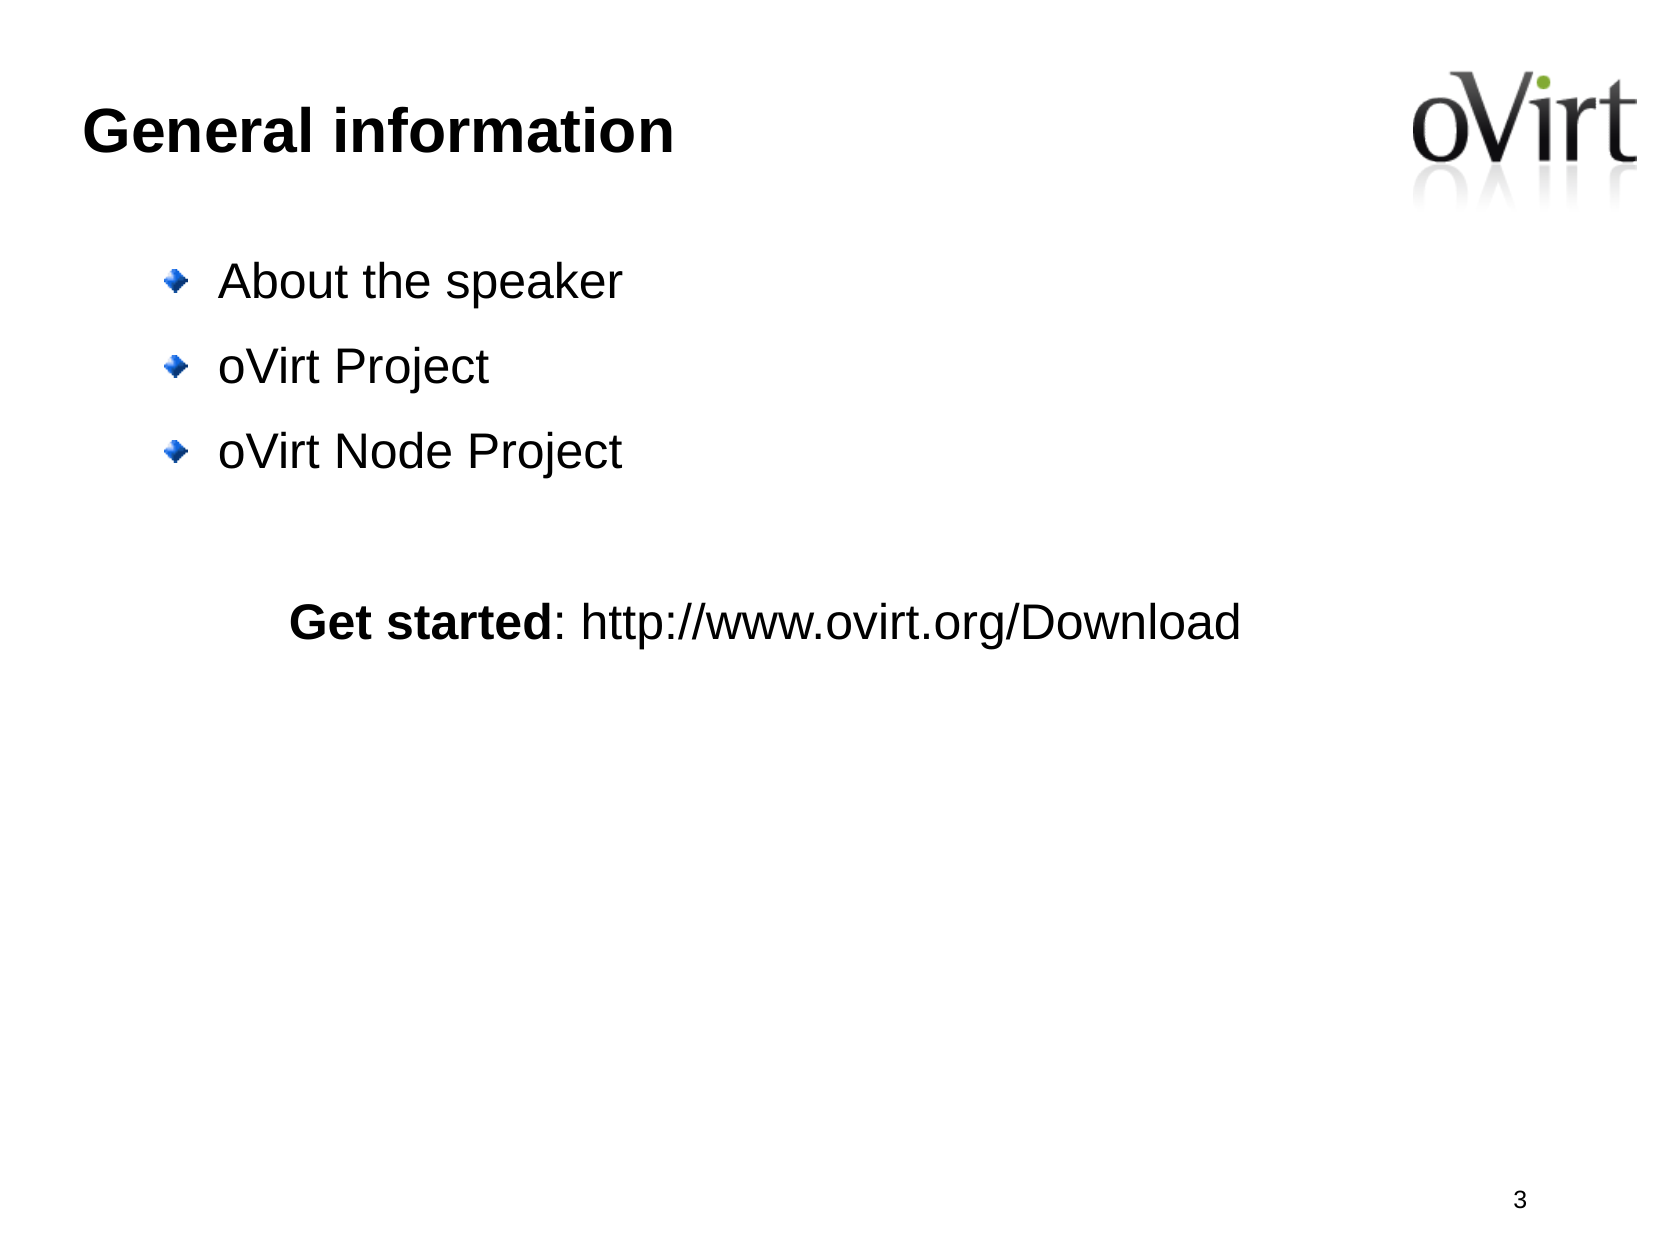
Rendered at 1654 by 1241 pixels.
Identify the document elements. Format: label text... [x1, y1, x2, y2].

title General information [82, 37, 1303, 226]
picture [1413, 63, 1637, 212]
list About the speaker oVirt Project oVirt Node Project Get started: http://www.ovirt.org/Download [146, 253, 1342, 1047]
